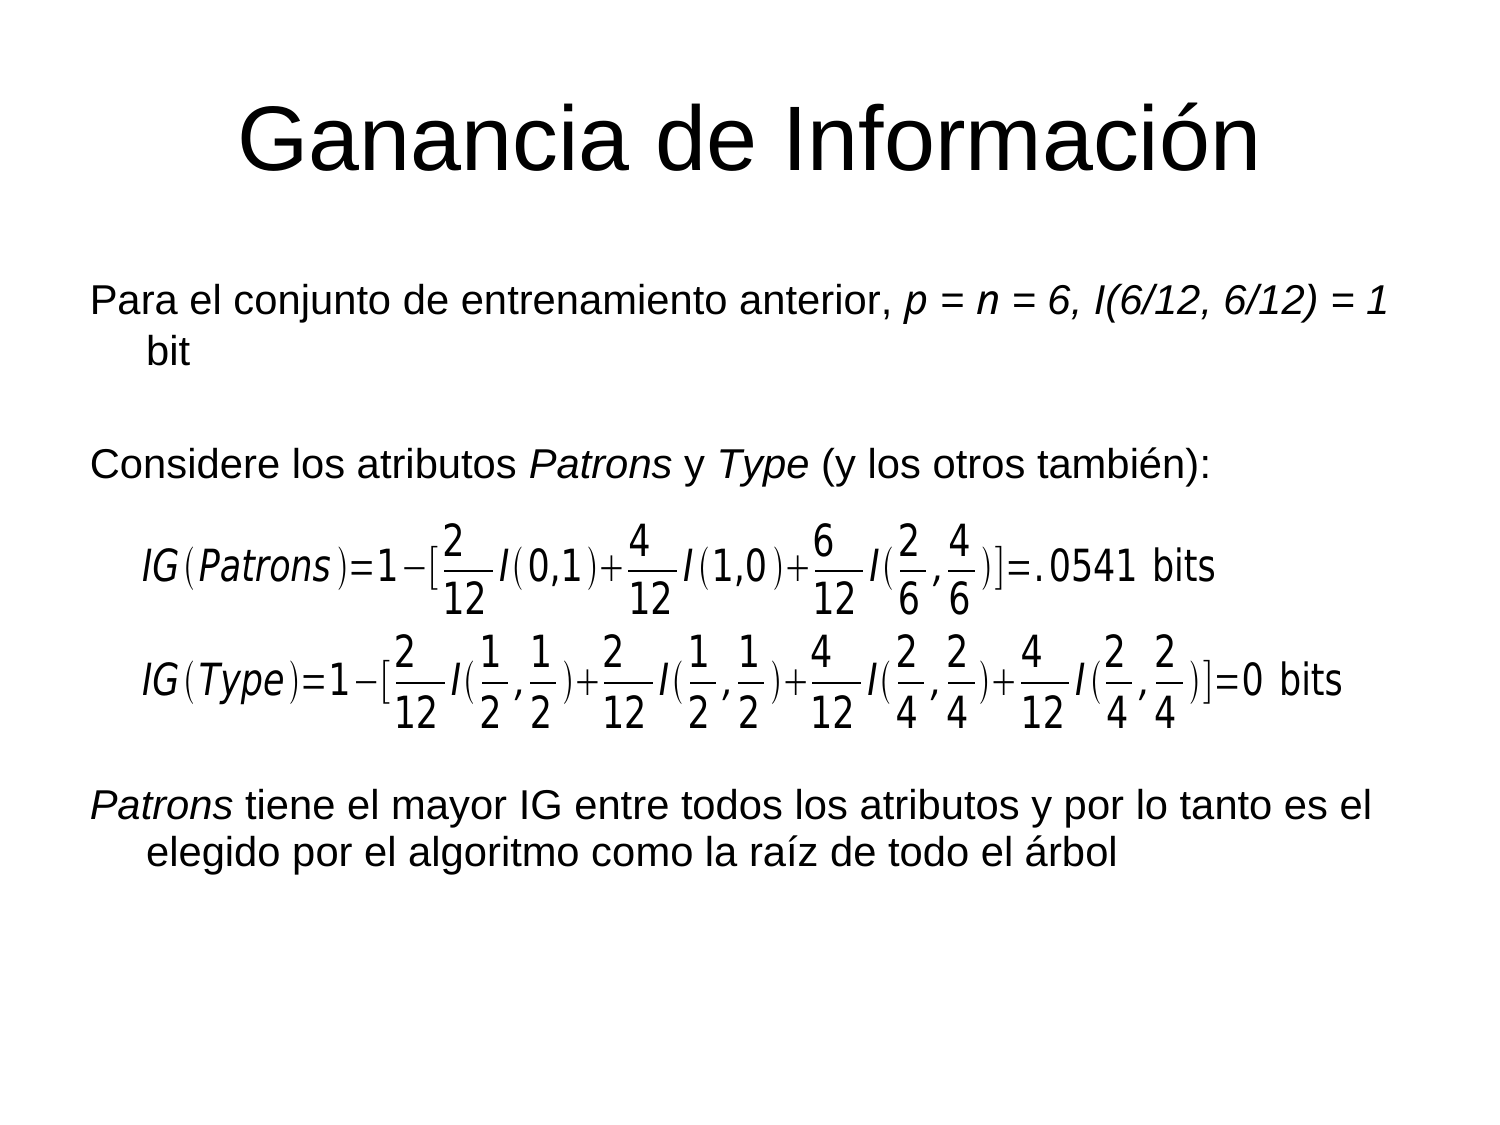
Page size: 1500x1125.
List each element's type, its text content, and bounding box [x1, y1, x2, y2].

chart [133, 514, 1359, 739]
list Para el conjunto de entrenamiento anterior, p = n = 6, I(6/12, 6/12) = 1 bit Considere los atributos Patrons y Type (y los otros también): Patrons tiene el mayor IG entre todos los atributos y por lo tanto es el elegido por el algoritmo como la raíz de todo el árbol [75, 262, 1426, 1006]
title Ganancia de Información [75, 45, 1426, 233]
